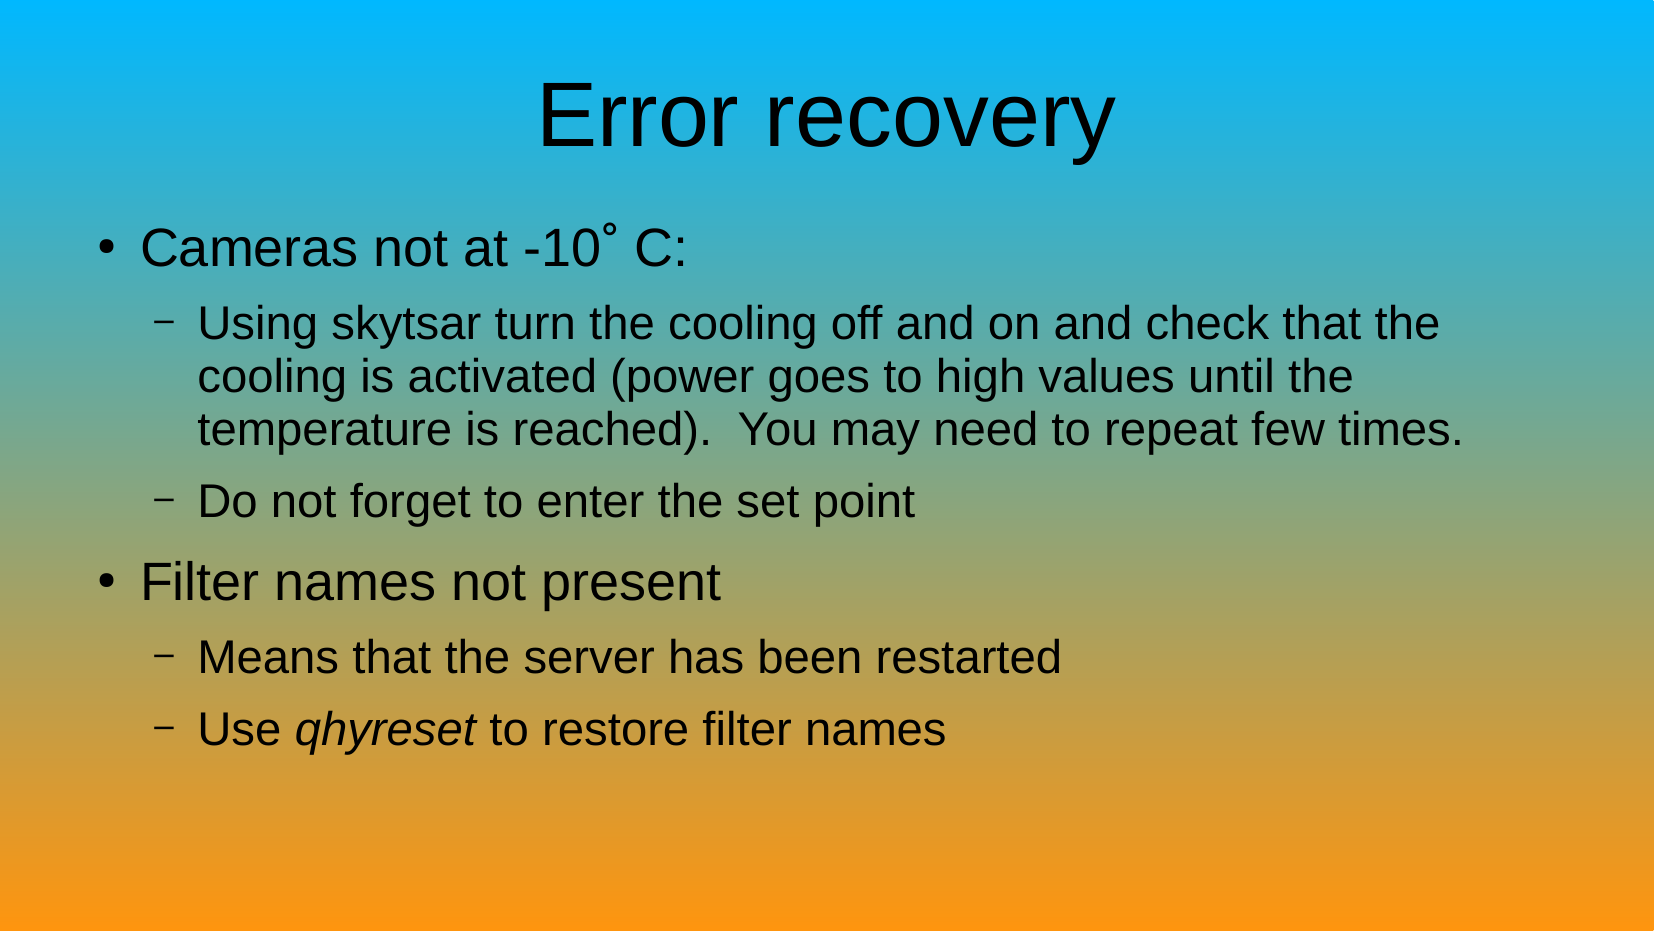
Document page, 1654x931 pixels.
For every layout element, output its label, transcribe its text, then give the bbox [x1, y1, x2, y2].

list Cameras not at -10˚ C: Using skytsar turn the cooling off and on and check that the cooling is activated (power goes to high values until the temperature is reached). You may need to repeat few times. Do not forget to enter the set point Filter names not present Means that the server has been restarted Use qhyreset to restore filter names [82, 217, 1571, 758]
title Error recovery [82, 37, 1571, 193]
